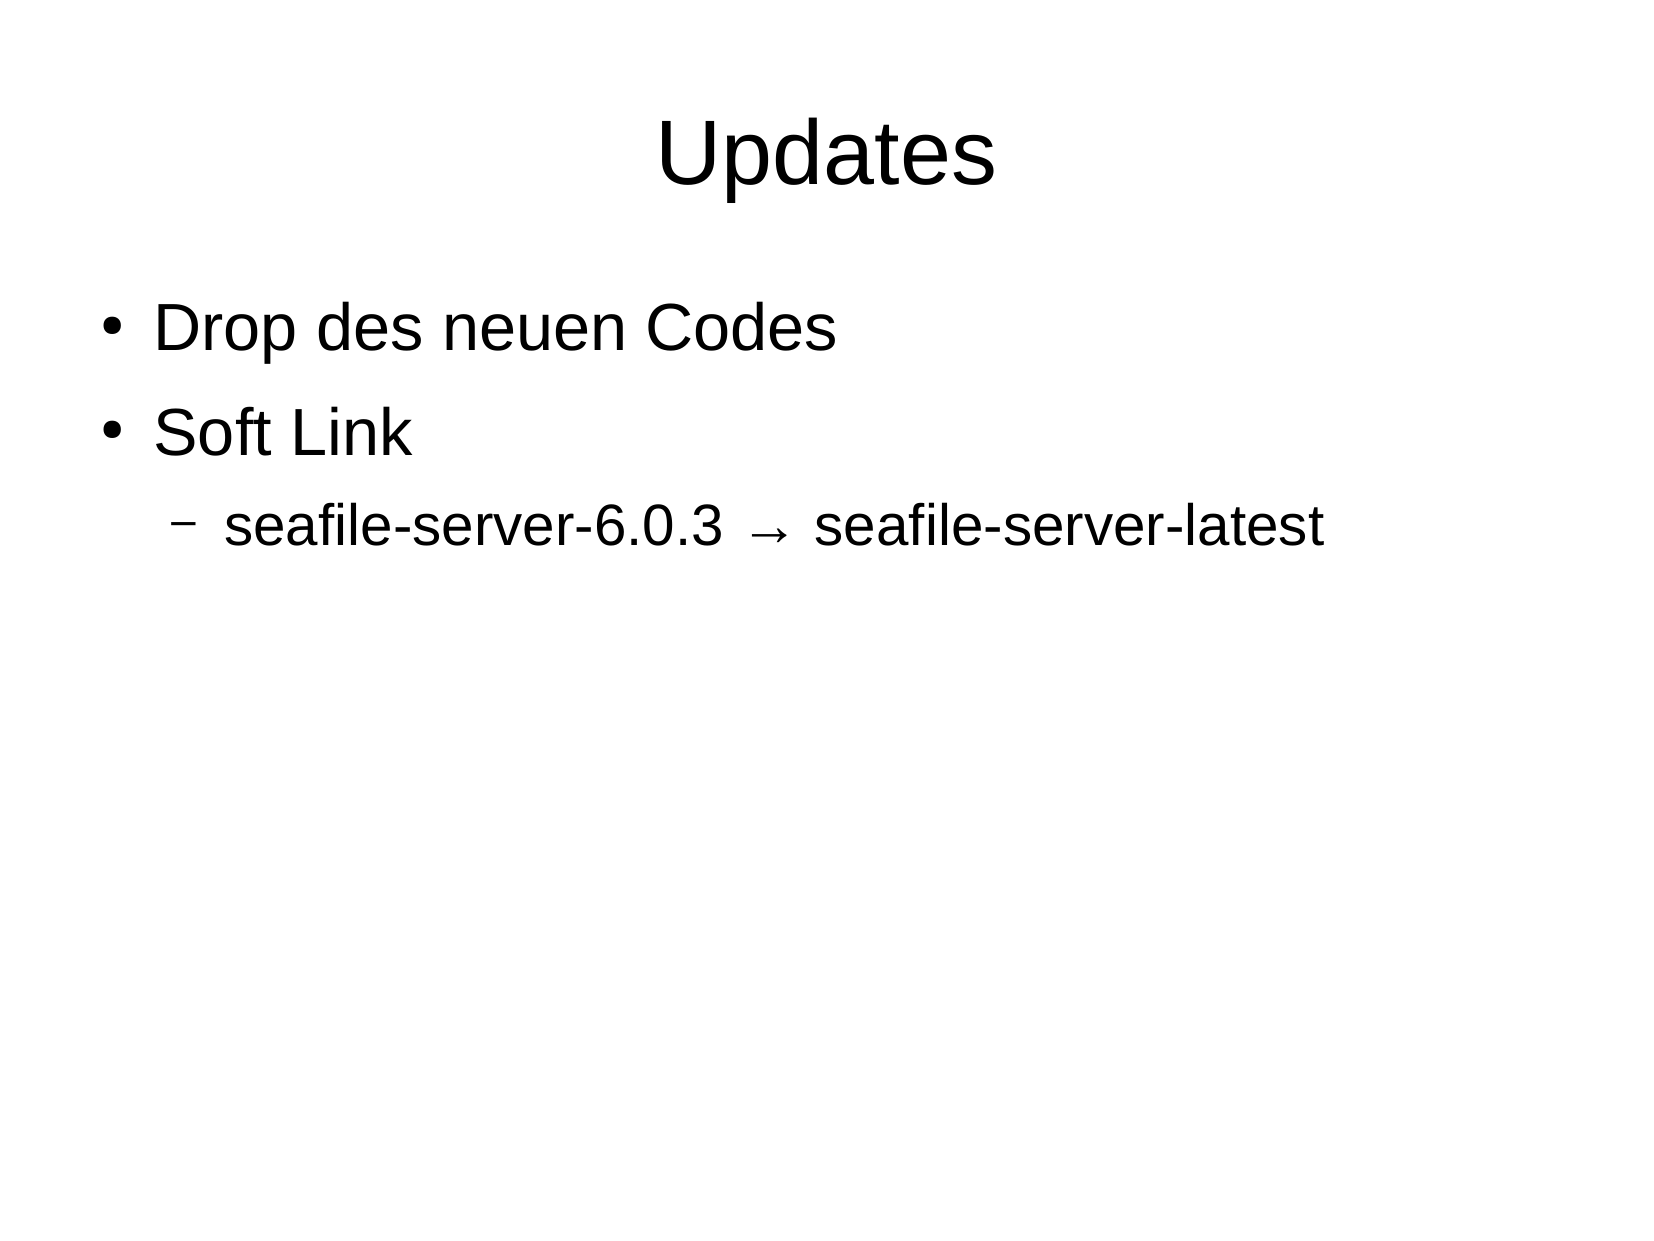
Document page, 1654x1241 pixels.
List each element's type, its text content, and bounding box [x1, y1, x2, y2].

title Updates [82, 49, 1571, 257]
list Drop des neuen Codes Soft Link seafile-server-6.0.3 → seafile-server-latest [82, 290, 1571, 1010]
